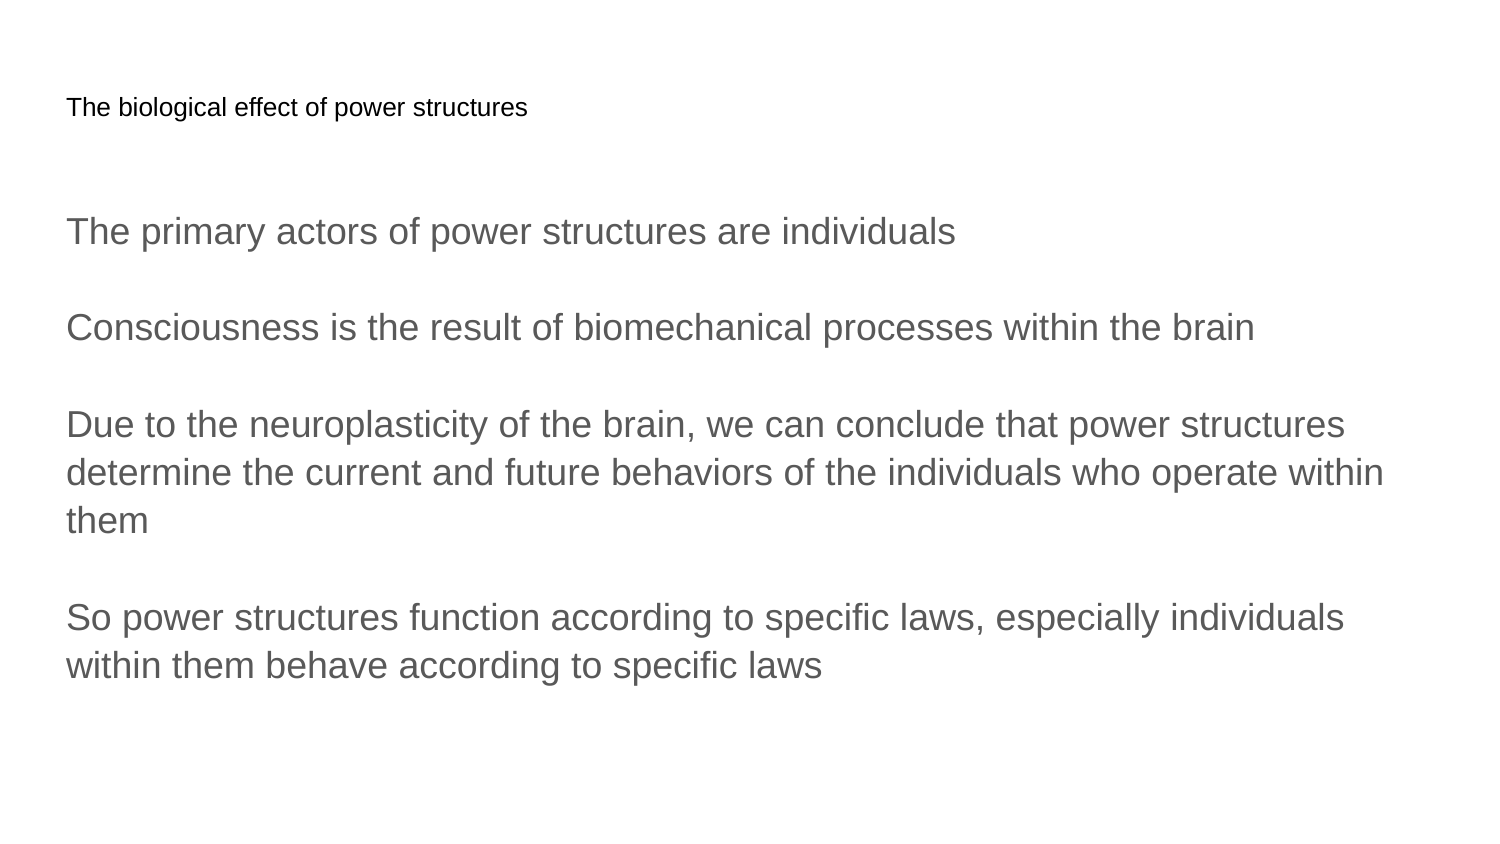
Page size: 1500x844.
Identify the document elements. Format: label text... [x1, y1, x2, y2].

title The biological effect of power structures [51, 72, 1449, 167]
list The primary actors of power structures are individuals Consciousness is the result of biomechanical processes within the brain Due to the neuroplasticity of the brain, we can conclude that power structures determine the current and future behaviors of the individuals who operate within them So power structures function according to specific laws, especially individuals within them behave according to specific laws [51, 189, 1449, 750]
